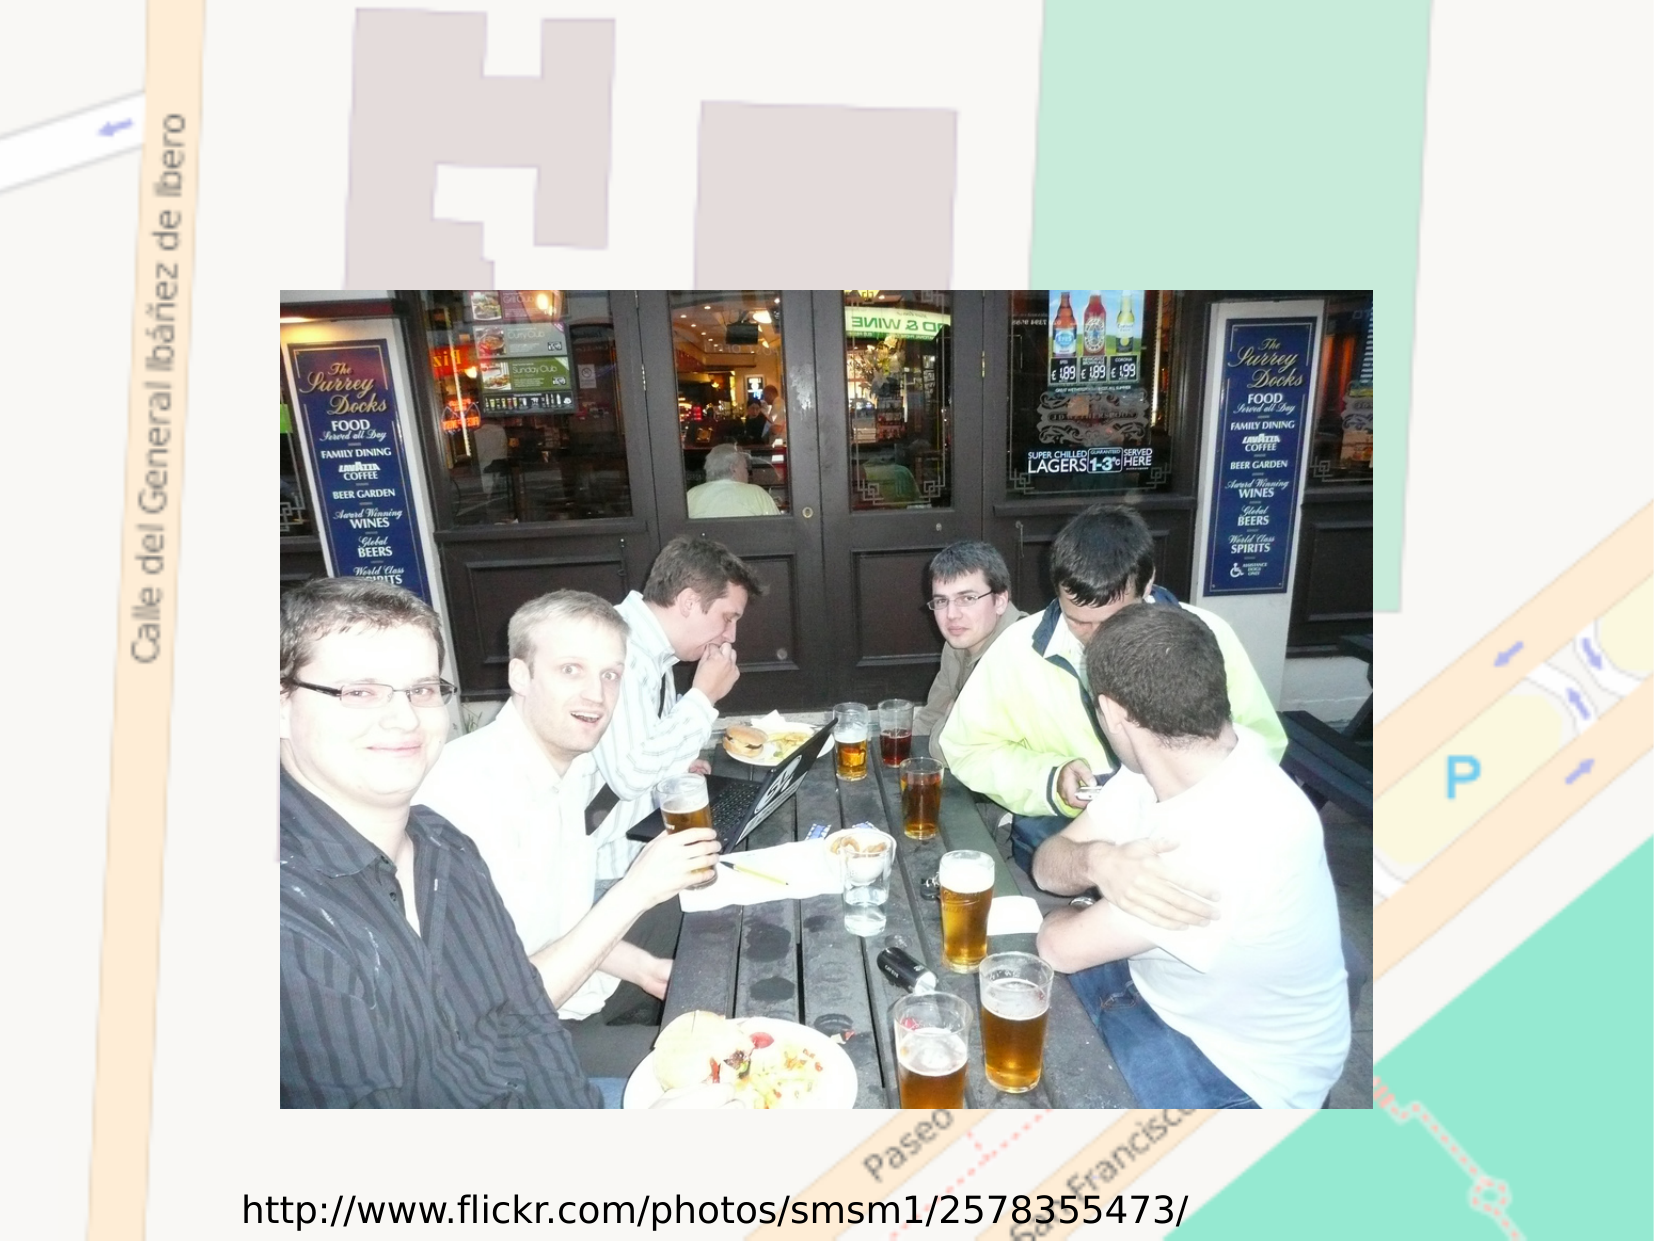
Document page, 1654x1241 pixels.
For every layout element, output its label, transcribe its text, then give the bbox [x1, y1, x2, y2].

text_box http://www.flickr.com/photos/smsm1/2578355473/ [226, 1181, 1418, 1240]
picture [280, 290, 1373, 1109]
